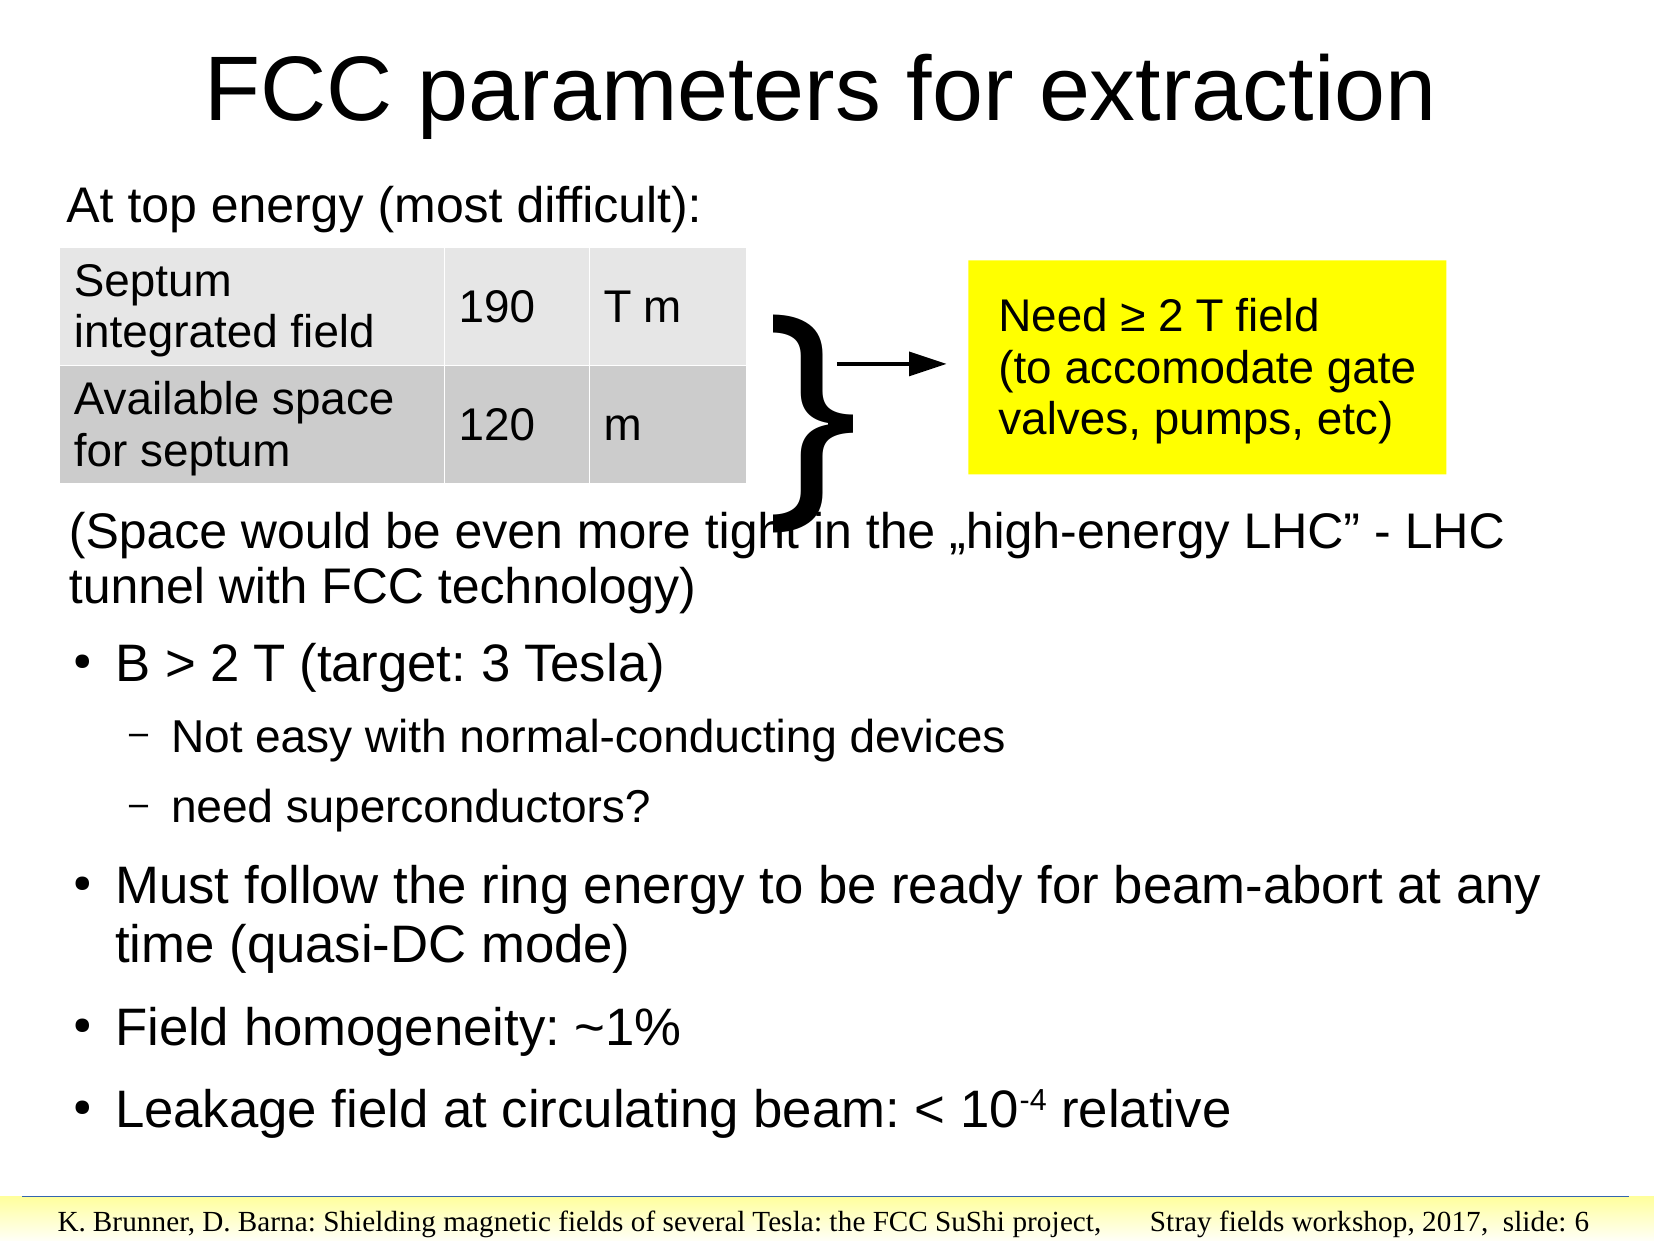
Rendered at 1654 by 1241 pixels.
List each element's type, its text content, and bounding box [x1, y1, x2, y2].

text_box (Space would be even more tight in the „high-energy LHC” - LHC tunnel with FCC technology) [54, 495, 1560, 637]
table_cell Available space for septum [60, 366, 444, 483]
title FCC parameters for extraction [77, 31, 1566, 148]
list B > 2 T (target: 3 Tesla) Not easy with normal-conducting devices need superconductors? Must follow the ring energy to be ready for beam-abort at any time (quasi-DC mode) Field homogeneity: ~1% Leakage field at circulating beam: < 10-4 relative [59, 633, 1601, 1142]
table_cell m [590, 366, 723, 483]
text_box } [723, 241, 837, 495]
table_header Septum integrated field [60, 248, 444, 365]
table_header 190 [445, 248, 589, 365]
table_cell 120 [445, 366, 589, 483]
text_box Need ≥ 2 T field (to accomodate gate valves, pumps, etc) [968, 260, 1447, 475]
text_box At top energy (most difficult): [51, 169, 1251, 241]
table_header T m [590, 248, 723, 365]
